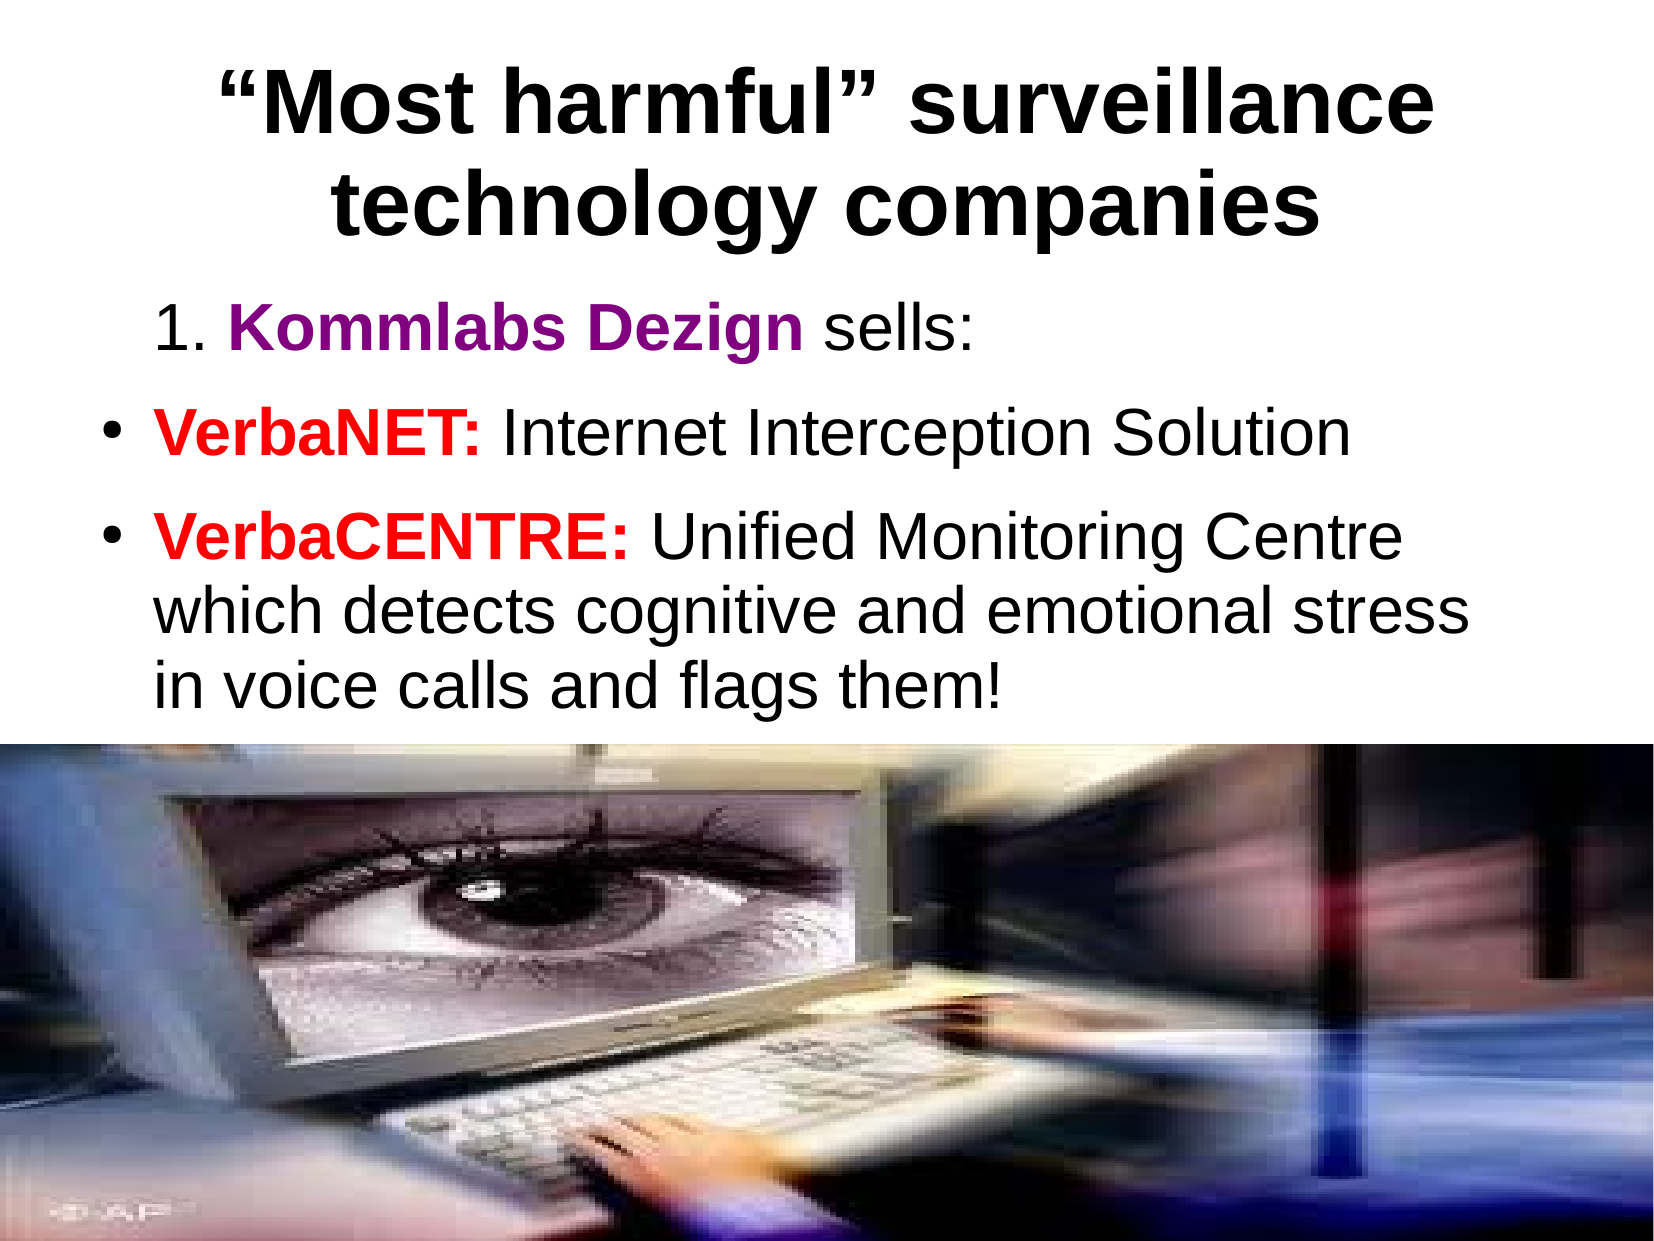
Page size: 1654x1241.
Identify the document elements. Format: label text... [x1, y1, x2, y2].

title “Most harmful” surveillance technology companies [82, 49, 1571, 257]
list 1. Kommlabs Dezign sells: VerbaNET: Internet Interception Solution VerbaCENTRE: Unified Monitoring Centre which detects cognitive and emotional stress in voice calls and flags them! [82, 290, 1538, 744]
picture [0, 744, 1654, 1241]
